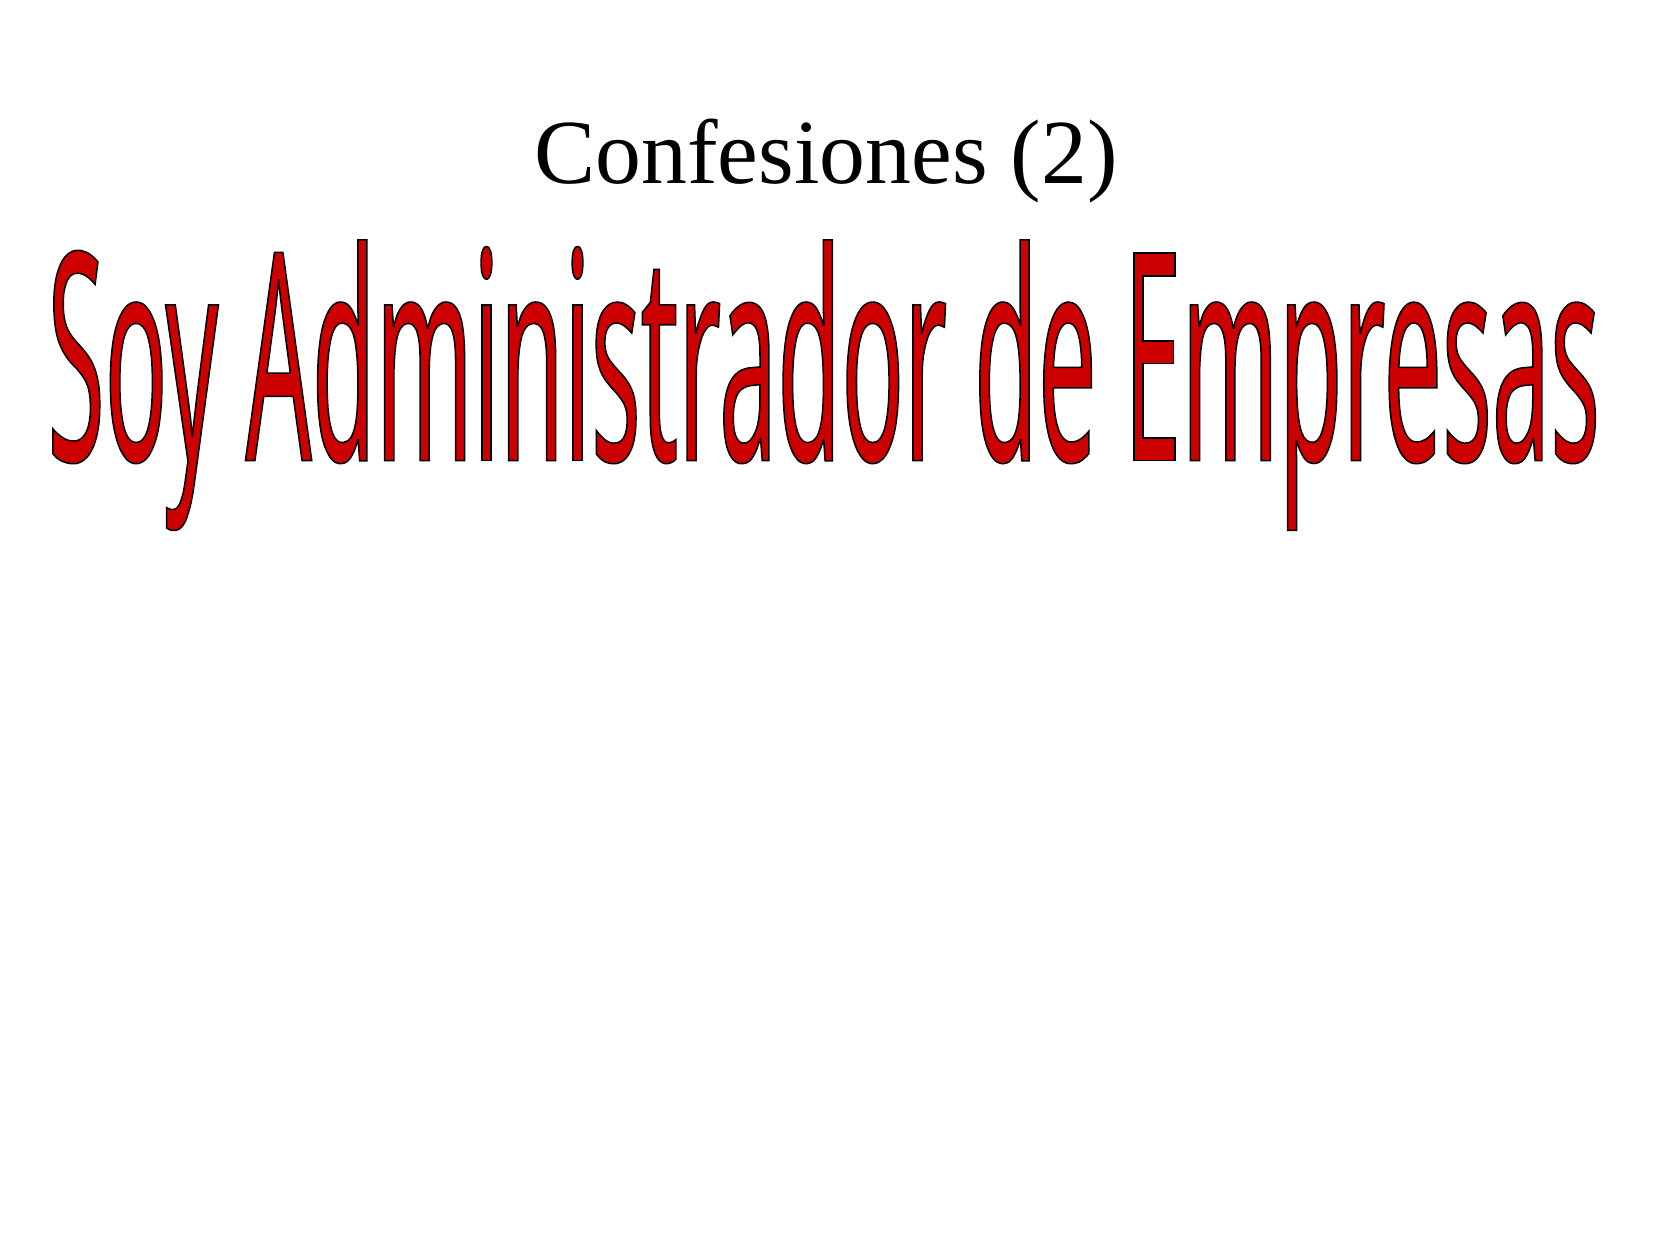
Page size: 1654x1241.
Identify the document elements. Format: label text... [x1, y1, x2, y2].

text_box Soy Administrador de Empresas [1555, 302, 1596, 464]
text_box Soy Administrador de Empresas [687, 302, 720, 461]
text_box Soy Administrador de Empresas [1496, 302, 1542, 464]
text_box Soy Administrador de Empresas [1389, 302, 1437, 464]
text_box Soy Administrador de Empresas [1447, 302, 1488, 464]
text_box Soy Administrador de Empresas [596, 302, 637, 464]
text_box Soy Administrador de Empresas [979, 239, 1030, 464]
text_box Soy Administrador de Empresas [912, 302, 946, 461]
text_box Soy Administrador de Empresas [1287, 302, 1337, 531]
text_box Soy Administrador de Empresas [1190, 302, 1271, 461]
text_box Soy Administrador de Empresas [1133, 253, 1176, 461]
text_box Soy Administrador de Empresas [642, 269, 676, 464]
title Confesiones (2) [82, 49, 1571, 257]
text_box Soy Administrador de Empresas [783, 239, 833, 464]
text_box Soy Administrador de Empresas [52, 250, 100, 464]
text_box Soy Administrador de Empresas [508, 302, 556, 461]
text_box Soy Administrador de Empresas [245, 252, 312, 461]
text_box Soy Administrador de Empresas [317, 239, 367, 464]
text_box Soy Administrador de Empresas [384, 302, 465, 461]
text_box Soy Administrador de Empresas [110, 302, 162, 464]
text_box Soy Administrador de Empresas [165, 304, 219, 531]
text_box Soy Administrador de Empresas [847, 302, 899, 464]
text_box Soy Administrador de Empresas [481, 304, 491, 461]
text_box Soy Administrador de Empresas [572, 304, 583, 461]
text_box Soy Administrador de Empresas [723, 302, 769, 464]
text_box Soy Administrador de Empresas [1351, 302, 1385, 461]
text_box Soy Administrador de Empresas [1043, 302, 1092, 464]
